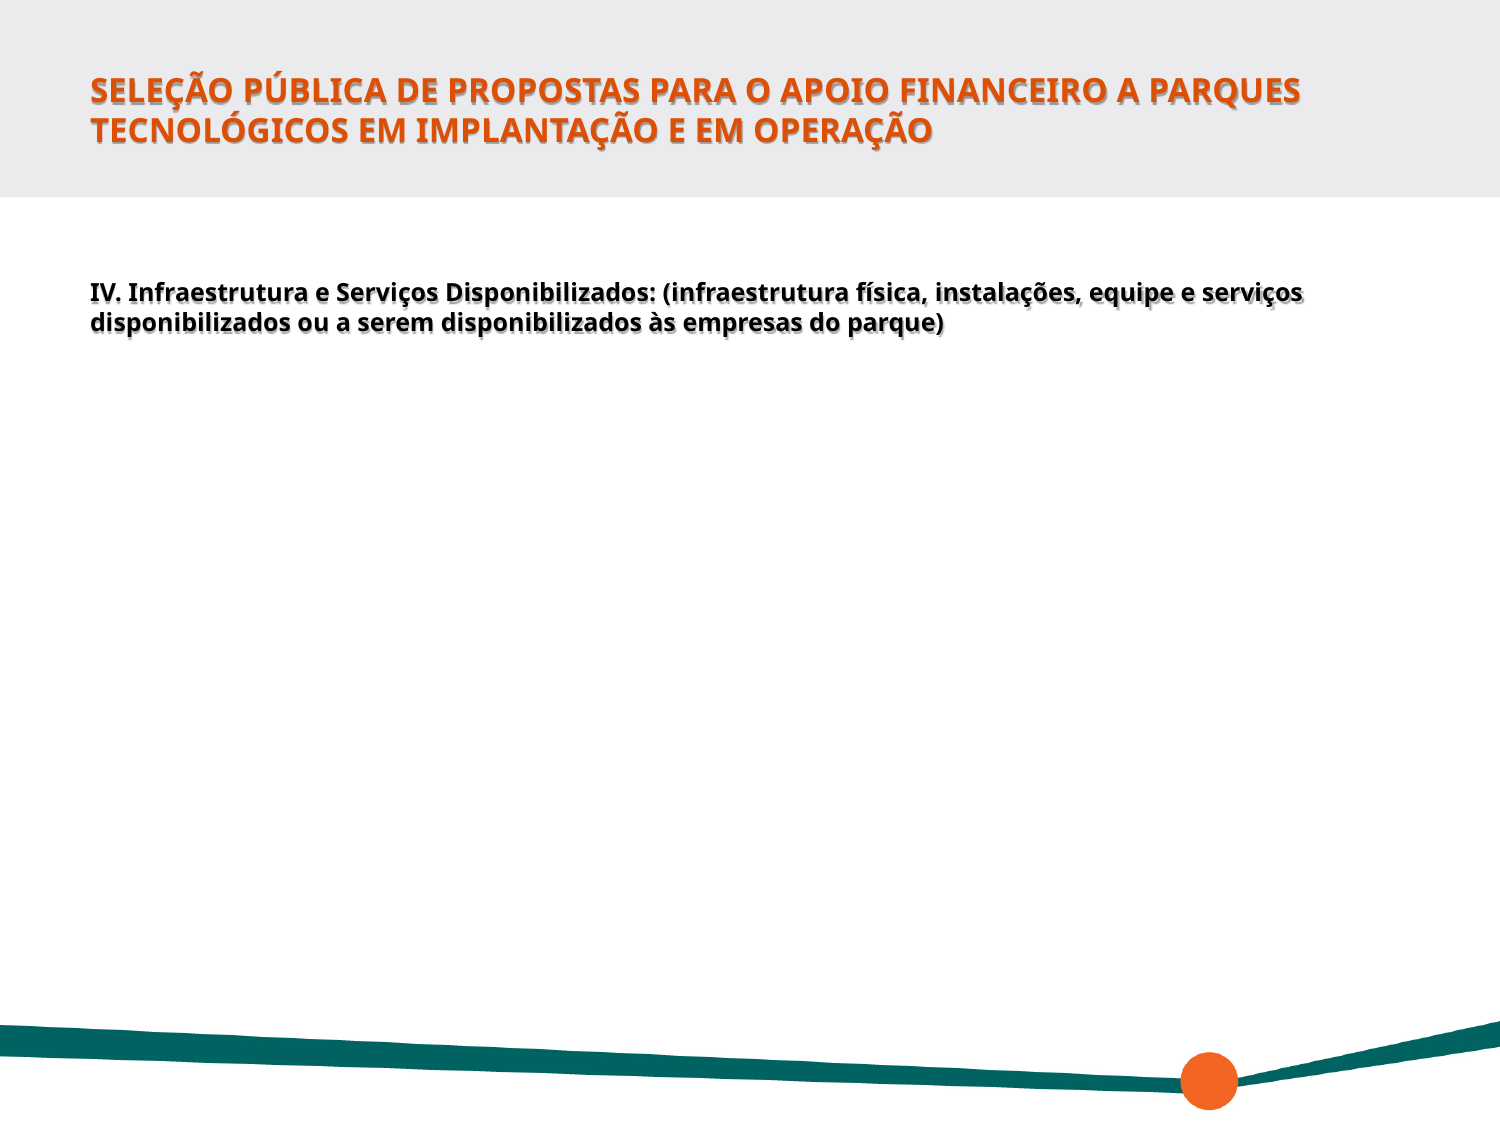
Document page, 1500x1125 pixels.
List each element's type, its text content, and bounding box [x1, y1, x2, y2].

title SELEÇÃO PÚBLICA DE PROPOSTAS PARA O APOIO FINANCEIRO A PARQUES TECNOLÓGICOS EM IMPLANTAÇÃO E EM OPERAÇÃO [75, 45, 1426, 173]
list IV. Infraestrutura e Serviços Disponibilizados: (infraestrutura física, instalações, equipe e serviços disponibilizados ou a serem disponibilizados às empresas do parque) [75, 233, 1453, 648]
